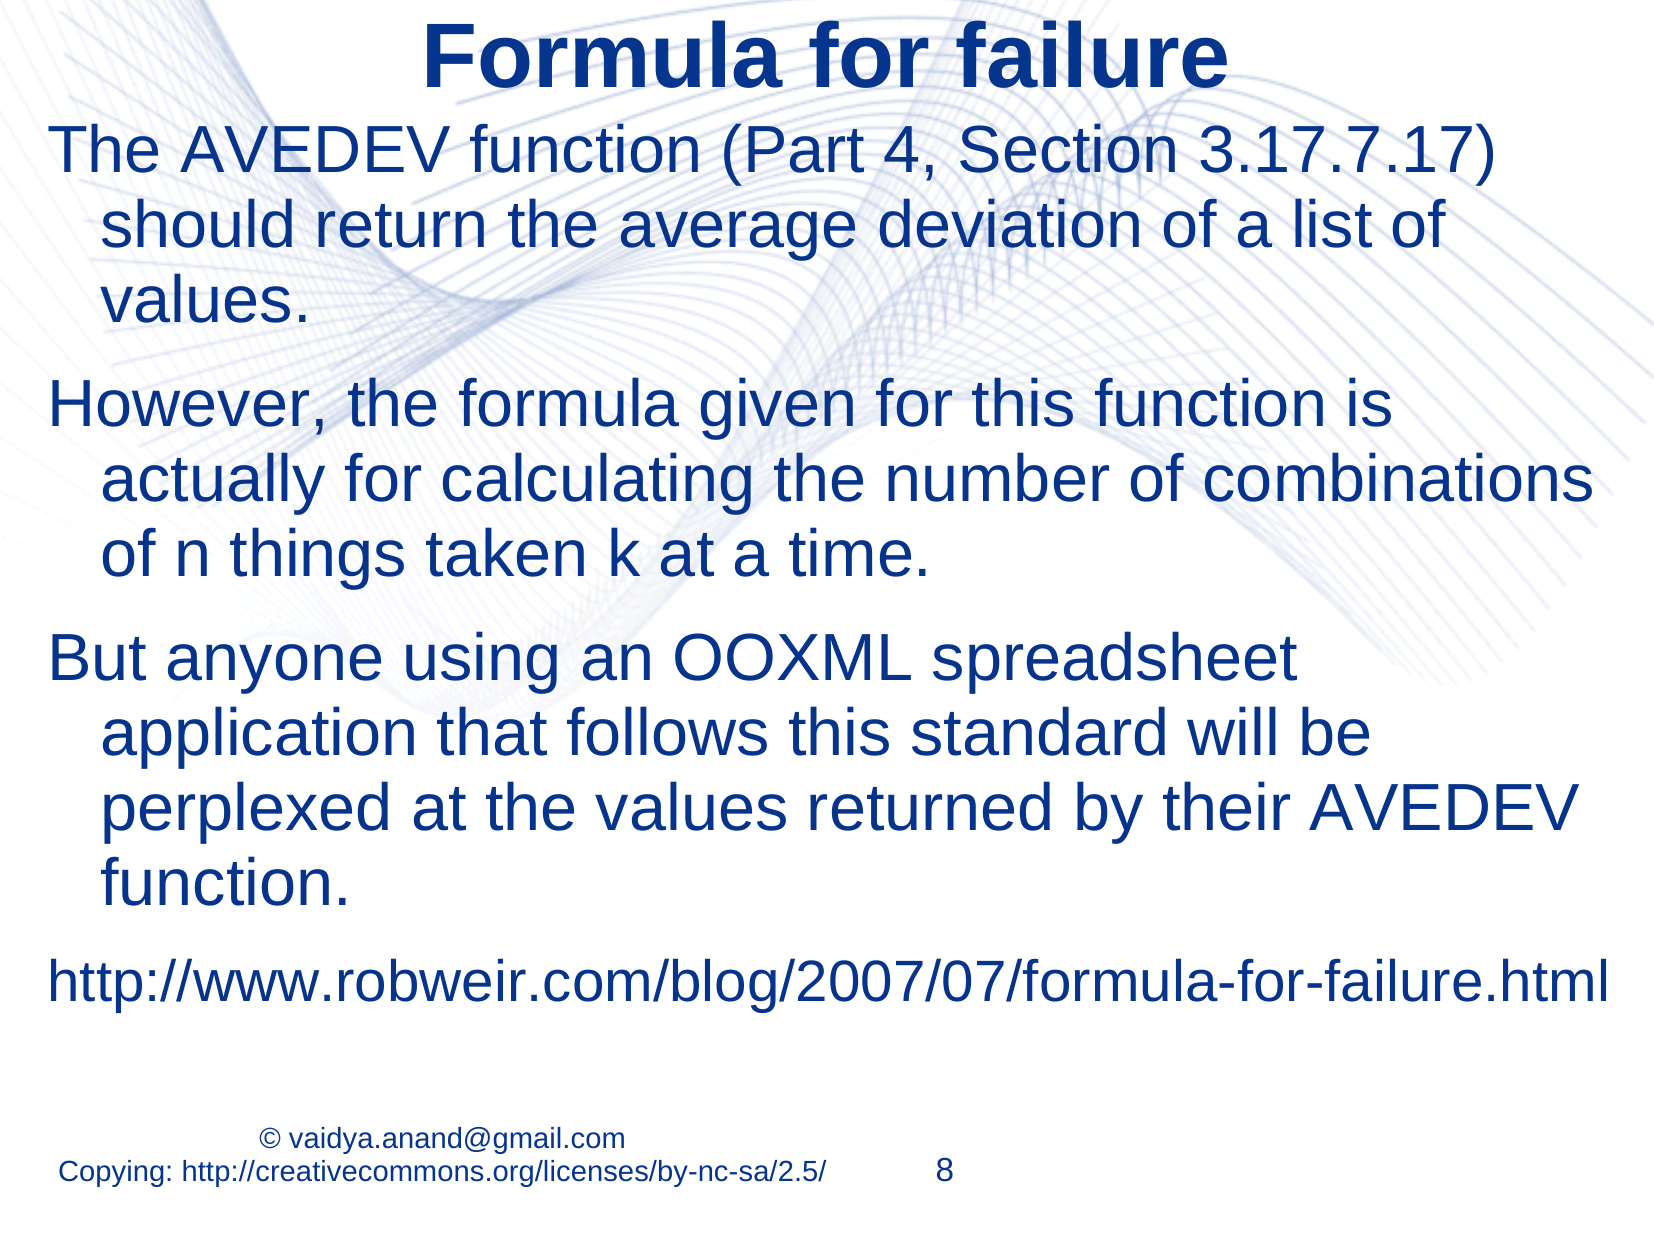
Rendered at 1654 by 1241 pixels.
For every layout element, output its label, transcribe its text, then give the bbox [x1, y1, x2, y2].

picture [0, 0, 1654, 1241]
title Formula for failure [29, 0, 1625, 112]
list The AVEDEV function (Part 4, Section 3.17.7.17) should return the average deviation of a list of values. However, the formula given for this function is actually for calculating the number of combinations of n things taken k at a time. But anyone using an OOXML spreadsheet application that follows this standard will be perplexed at the values returned by their AVEDEV function. http://www.robweir.com/blog/2007/07/formula-for-failure.html [29, 112, 1625, 1108]
